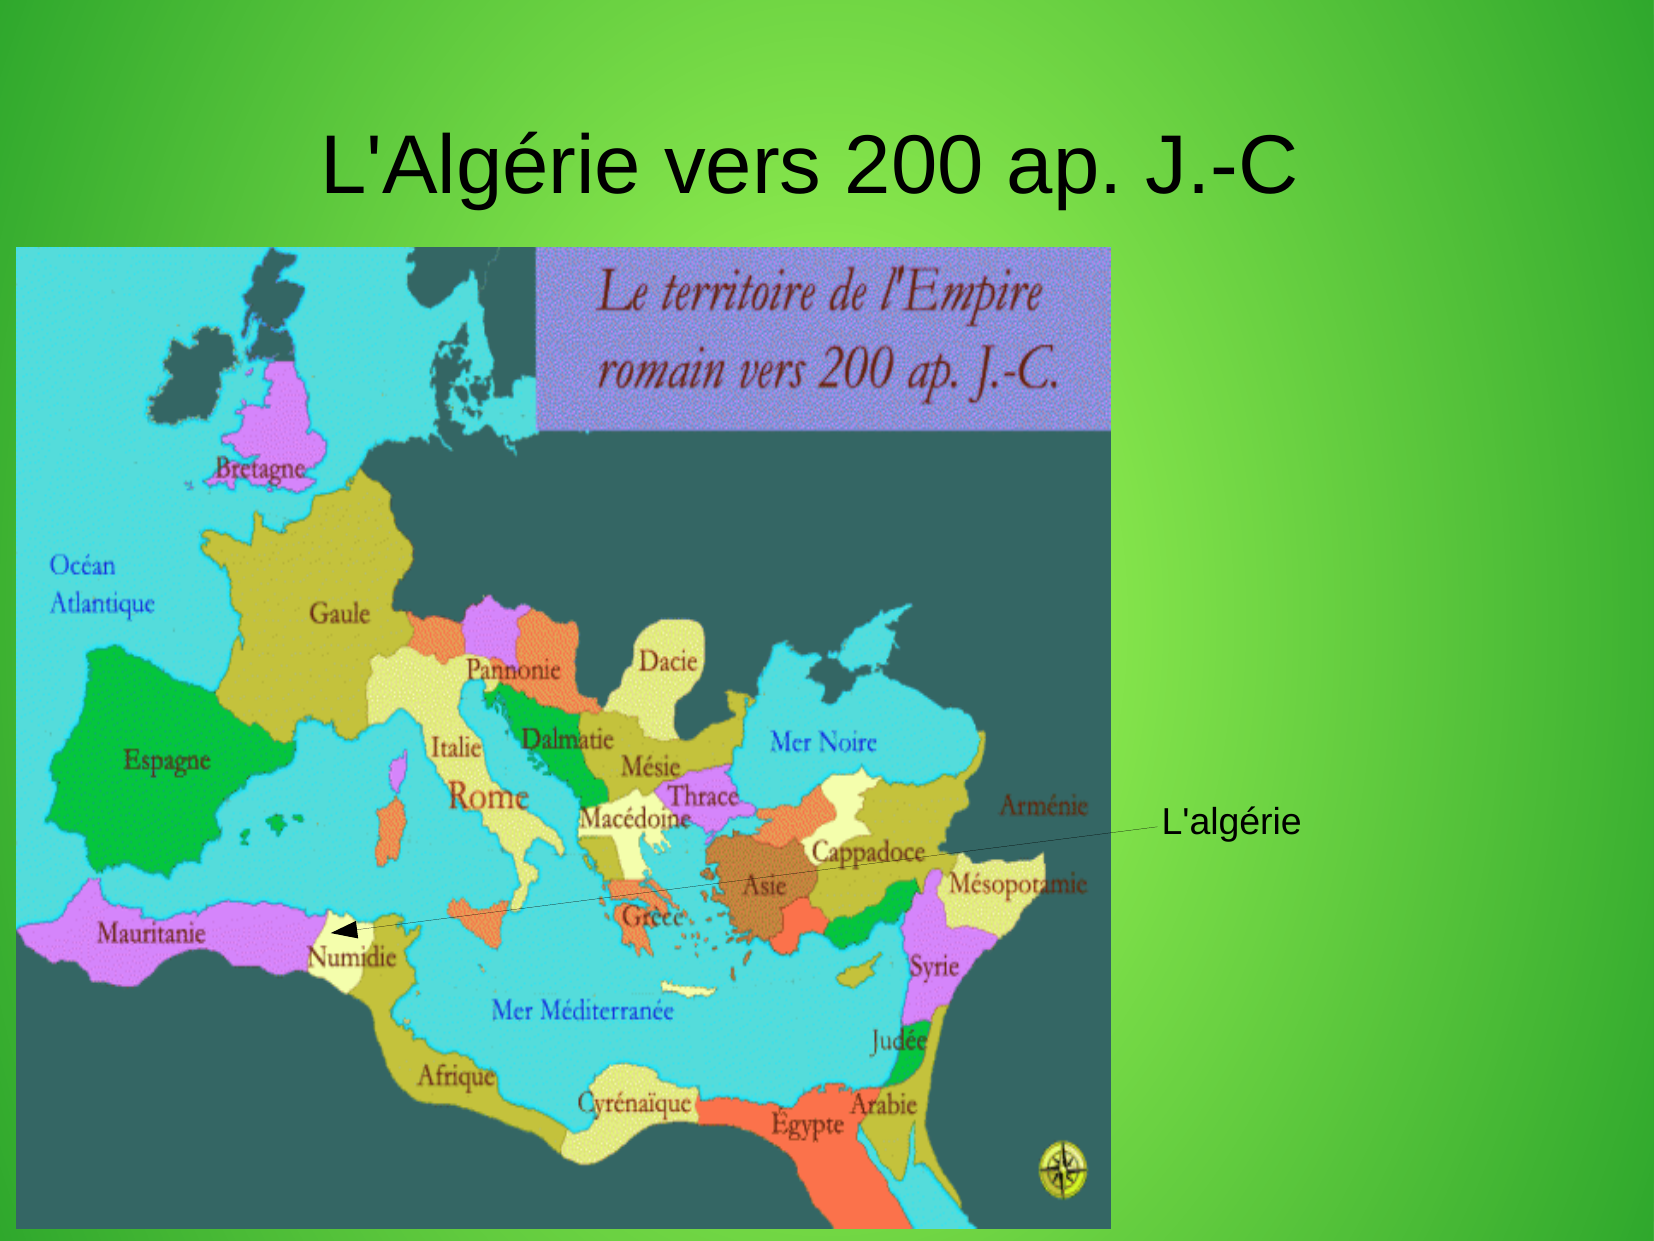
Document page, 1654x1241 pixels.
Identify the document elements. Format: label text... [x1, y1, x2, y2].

text_box L'algérie [1146, 793, 1549, 893]
picture [16, 247, 1111, 1229]
title L'Algérie vers 200 ap. J.-C [82, 47, 1571, 252]
